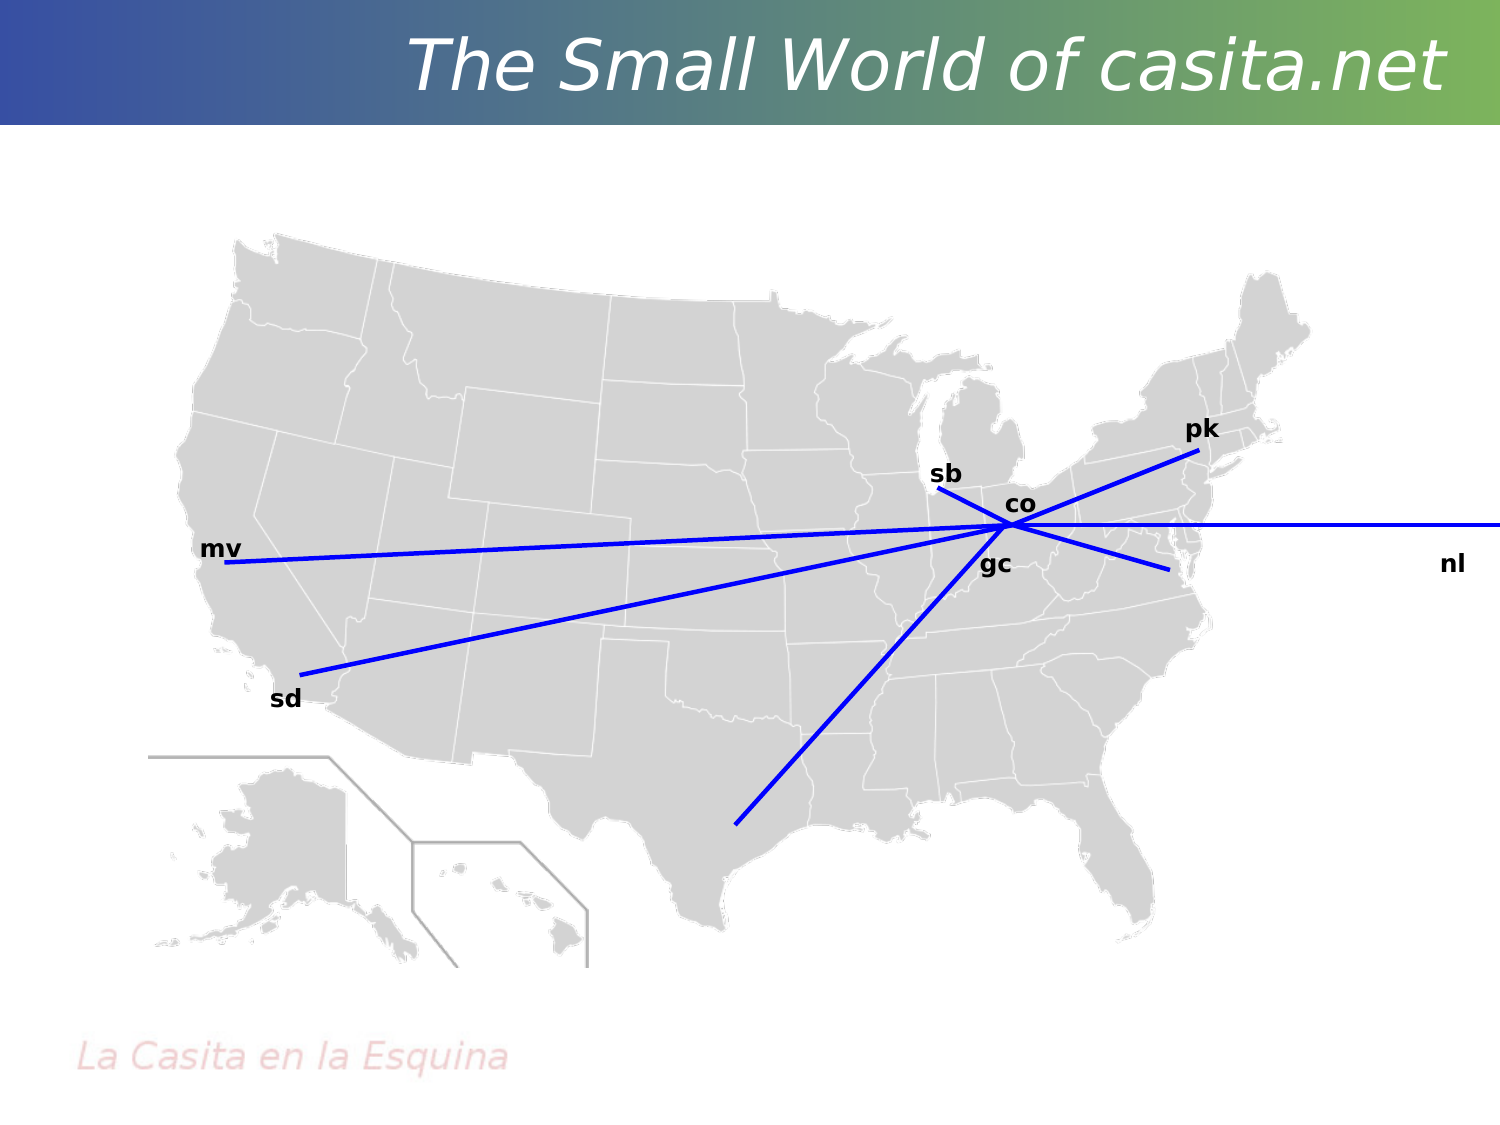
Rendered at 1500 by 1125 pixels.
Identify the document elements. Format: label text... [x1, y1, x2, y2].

text_box sb [915, 449, 986, 496]
text_box mv [184, 524, 271, 571]
picture [148, 224, 1351, 968]
text_box sd [255, 674, 326, 721]
text_box co [990, 479, 1061, 526]
text_box nl [1425, 539, 1496, 586]
picture [45, 1019, 545, 1095]
text_box gc [964, 539, 1036, 586]
title The Small World of casita.net [62, 12, 1463, 113]
text_box pk [1170, 404, 1241, 451]
